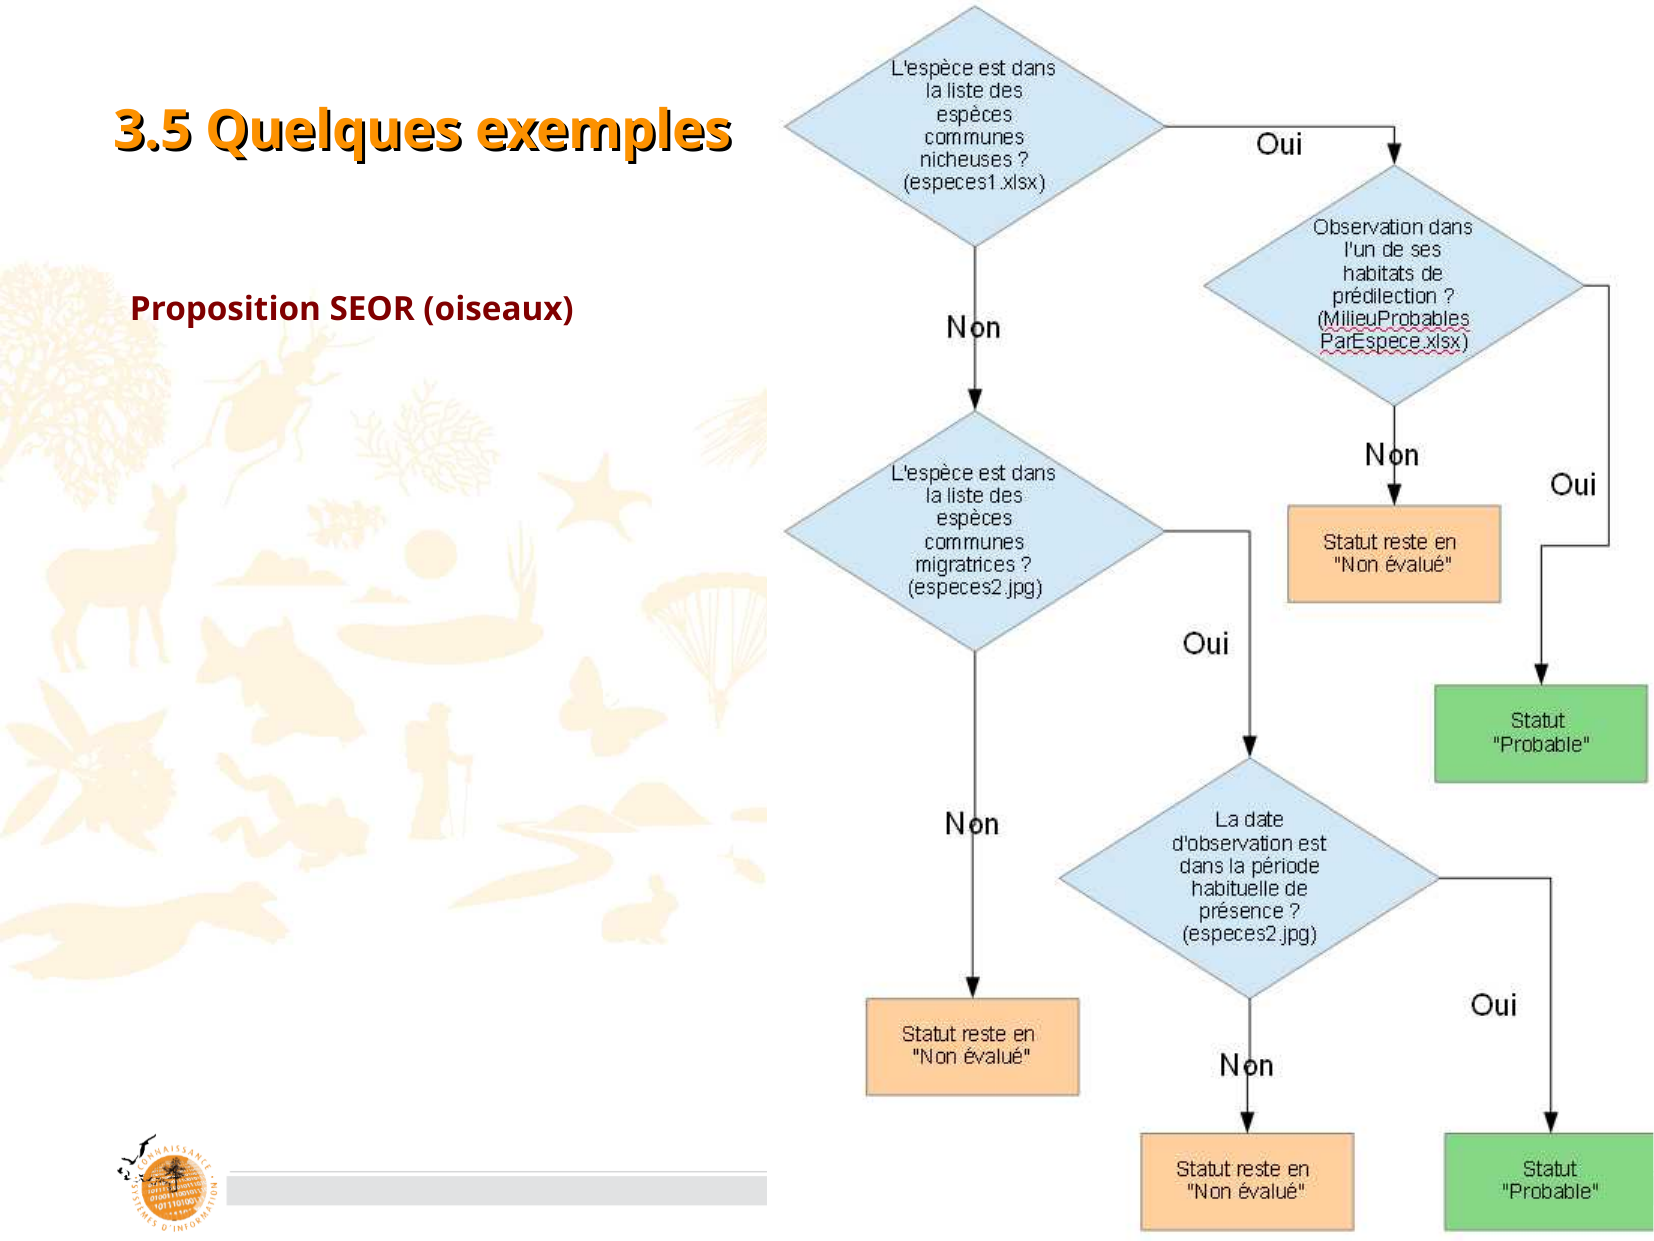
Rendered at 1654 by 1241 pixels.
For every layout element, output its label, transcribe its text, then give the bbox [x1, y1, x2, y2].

title 3.5 Quelques exemples [94, 49, 767, 207]
text_box Proposition SEOR (oiseaux) [118, 261, 751, 355]
picture [0, 0, 1654, 1241]
